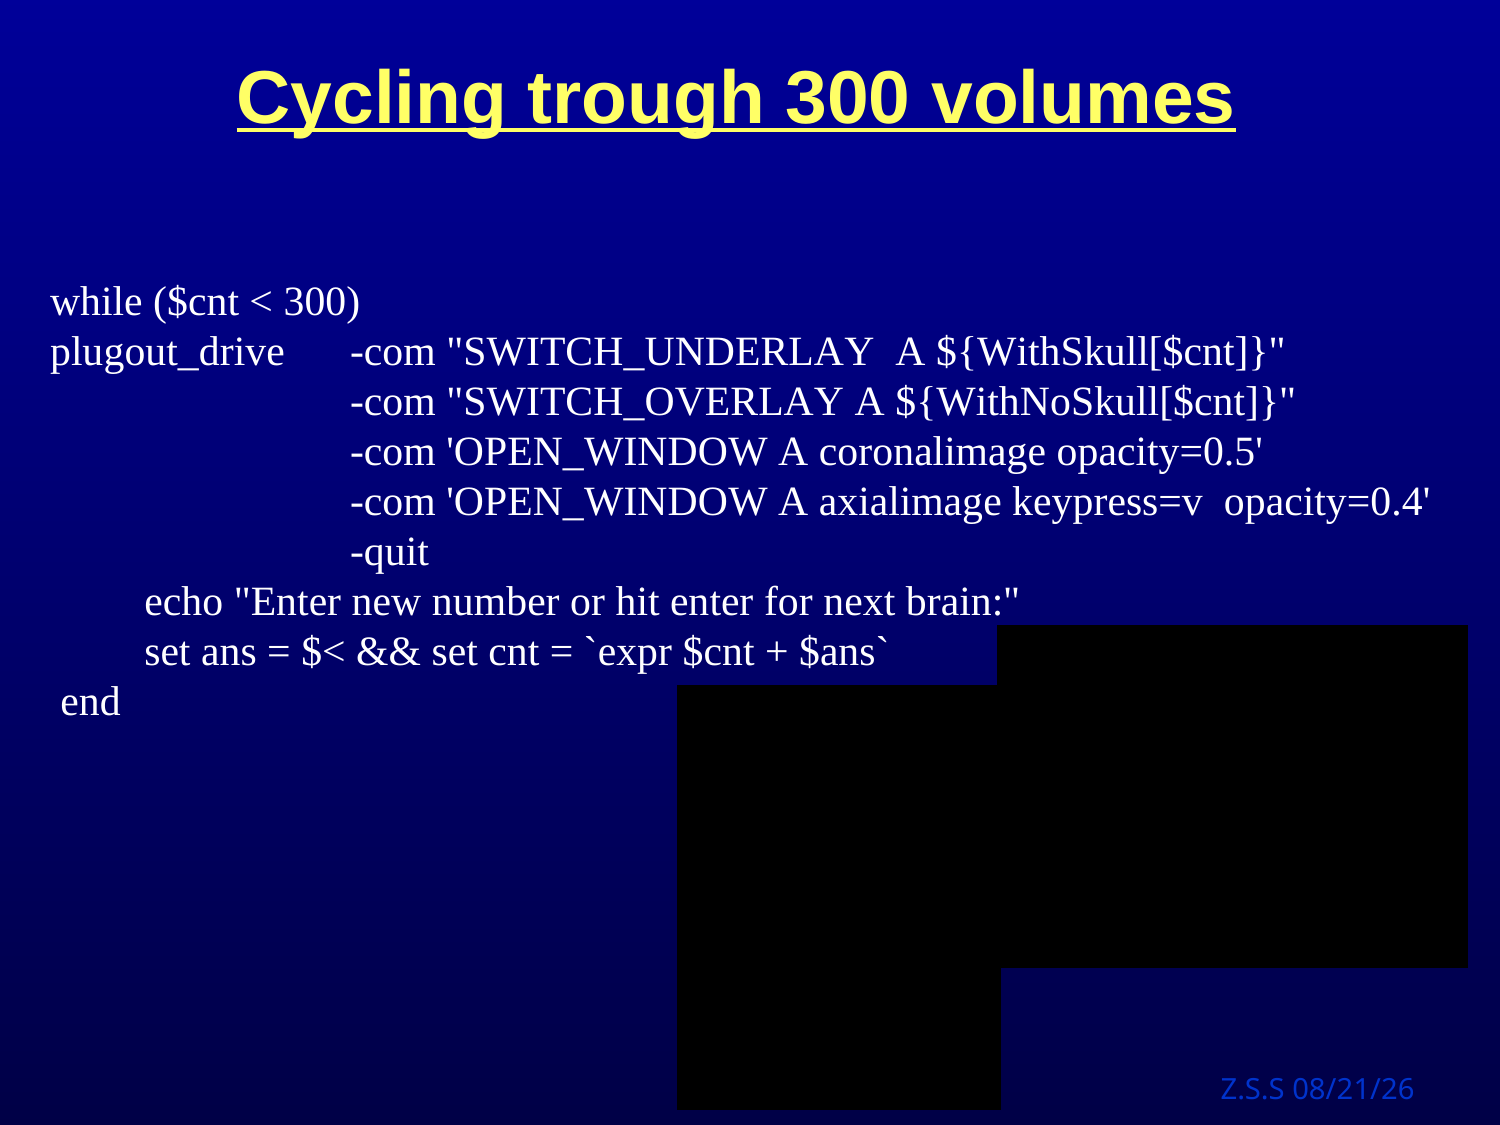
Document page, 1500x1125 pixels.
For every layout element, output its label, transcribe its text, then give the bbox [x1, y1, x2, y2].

text_box while ($cnt < 300) plugout_drive -com "SWITCH_UNDERLAY A ${WithSkull[$cnt]}" -com "SWITCH_OVERLAY A ${WithNoSkull[$cnt]}" -com 'OPEN_WINDOW A coronalimage opacity=0.5' -com 'OPEN_WINDOW A axialimage keypress=v opacity=0.4' -quit echo "Enter new number or hit enter for next brain:" set ans = $< && set cnt = `expr $cnt + $ans` end [35, 265, 1458, 732]
picture [676, 625, 1469, 1111]
title Cycling trough 300 volumes [61, 4, 1412, 192]
